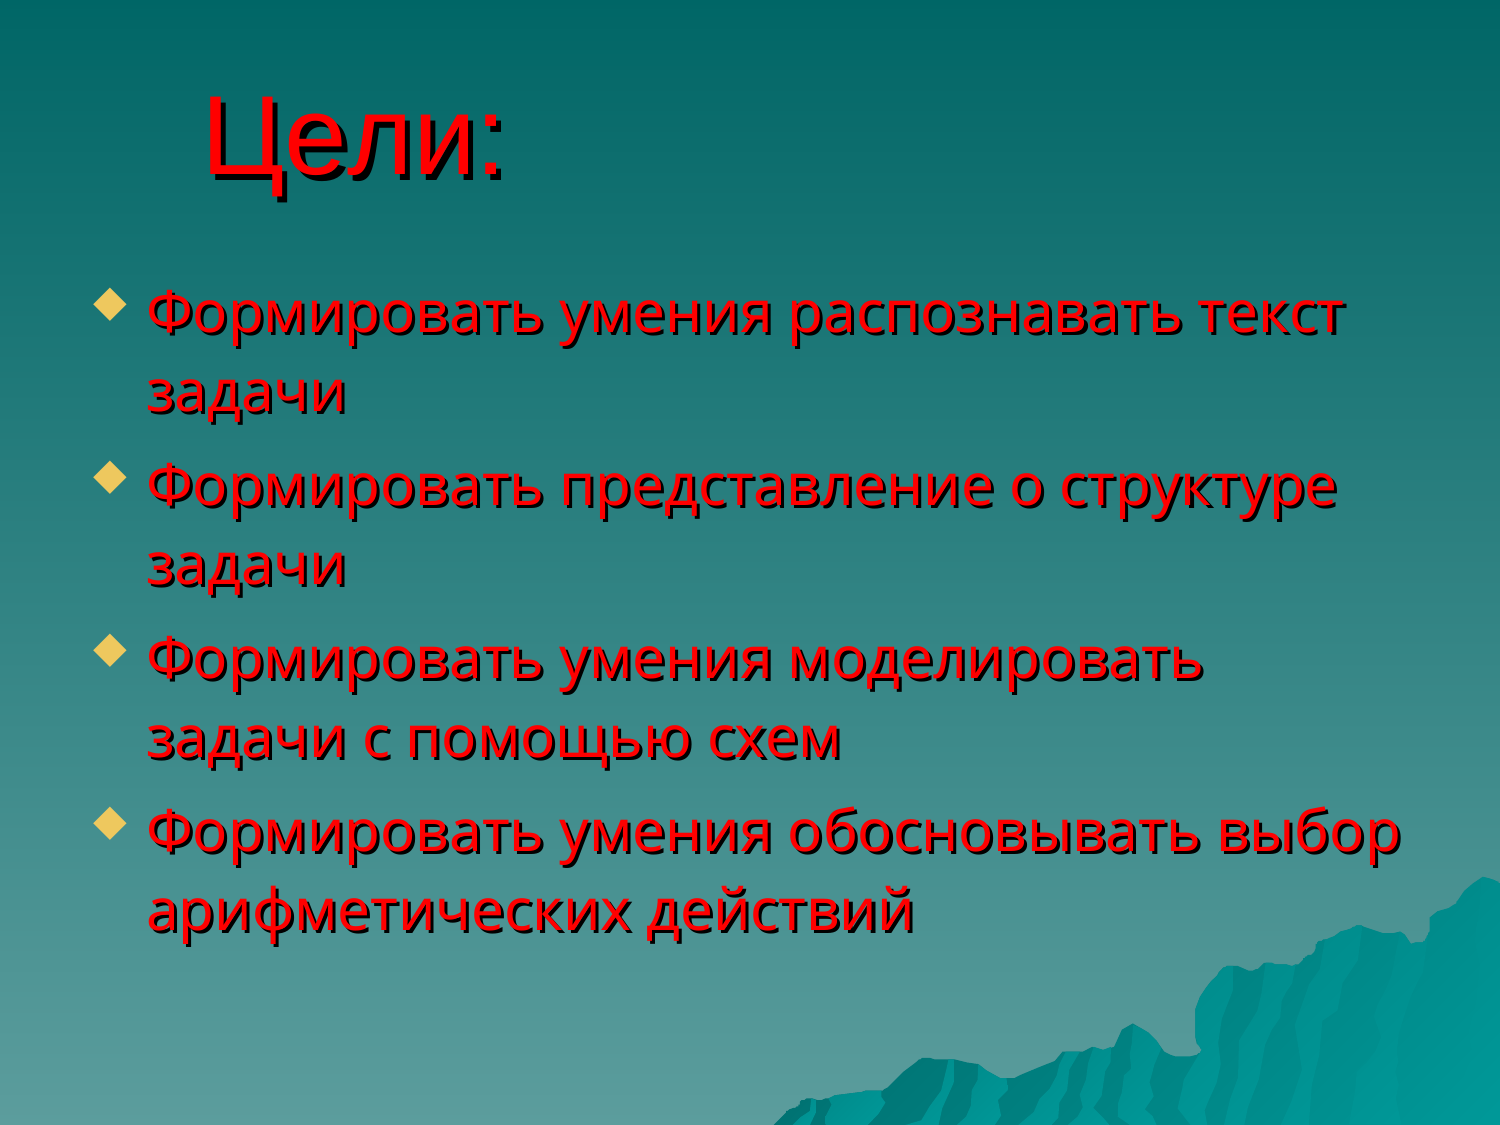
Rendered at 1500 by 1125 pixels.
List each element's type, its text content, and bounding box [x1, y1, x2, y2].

title Цели: [118, 47, 591, 225]
list Формировать умения распознавать текст задачи Формировать представление о структуре задачи Формировать умения моделировать задачи с помощью схем Формировать умения обосновывать выбор арифметических действий [75, 262, 1426, 1006]
